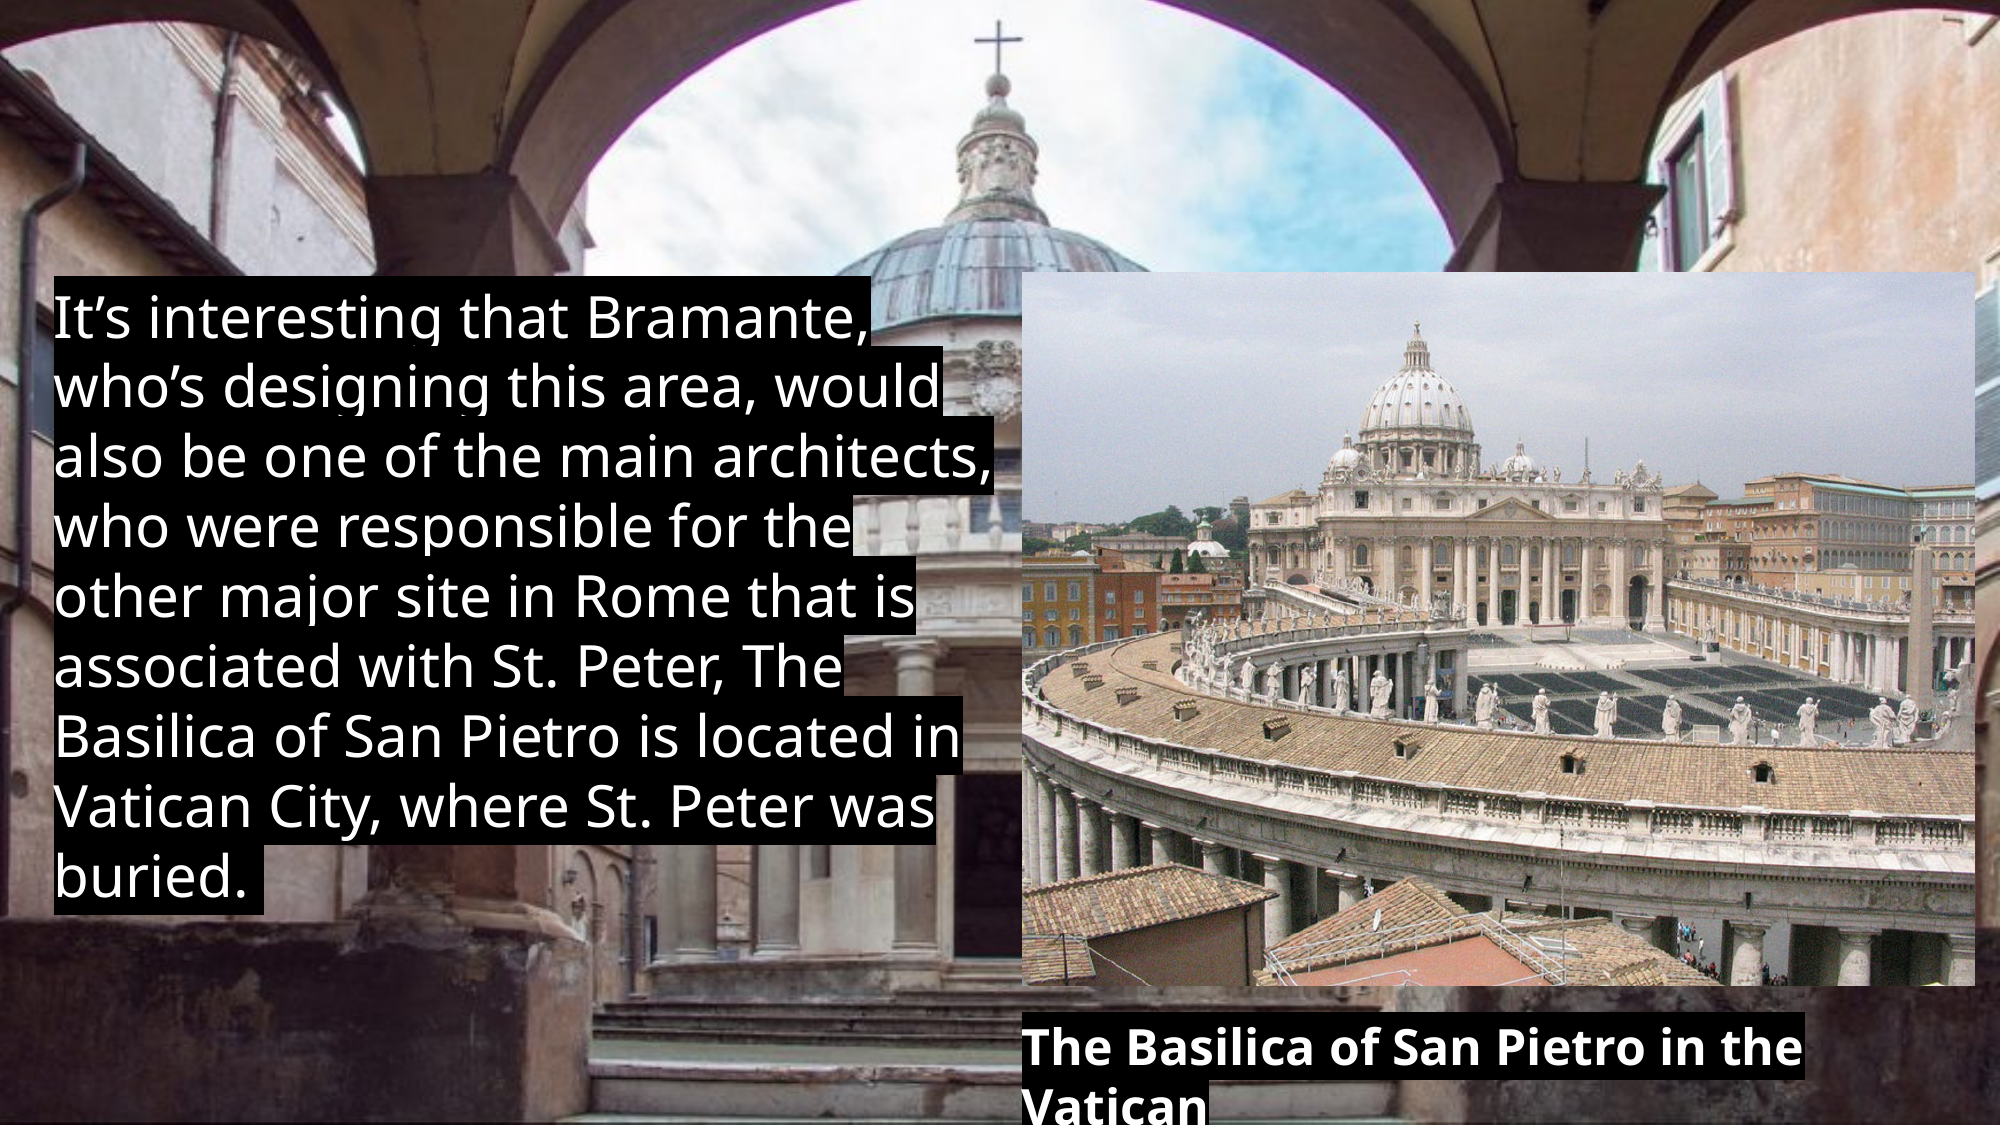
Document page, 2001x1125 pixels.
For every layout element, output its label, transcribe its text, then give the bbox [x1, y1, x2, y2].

picture [0, 0, 2000, 1125]
text_box The Basilica of San Pietro in the Vatican [1006, 1008, 1904, 1084]
text_box It’s interesting that Bramante, who’s designing this area, would also be one of the main architects, who were responsible for the other major site in Rome that is associated with St. Peter, The Basilica of San Pietro is located in Vatican City, where St. Peter was buried. [38, 272, 1022, 853]
